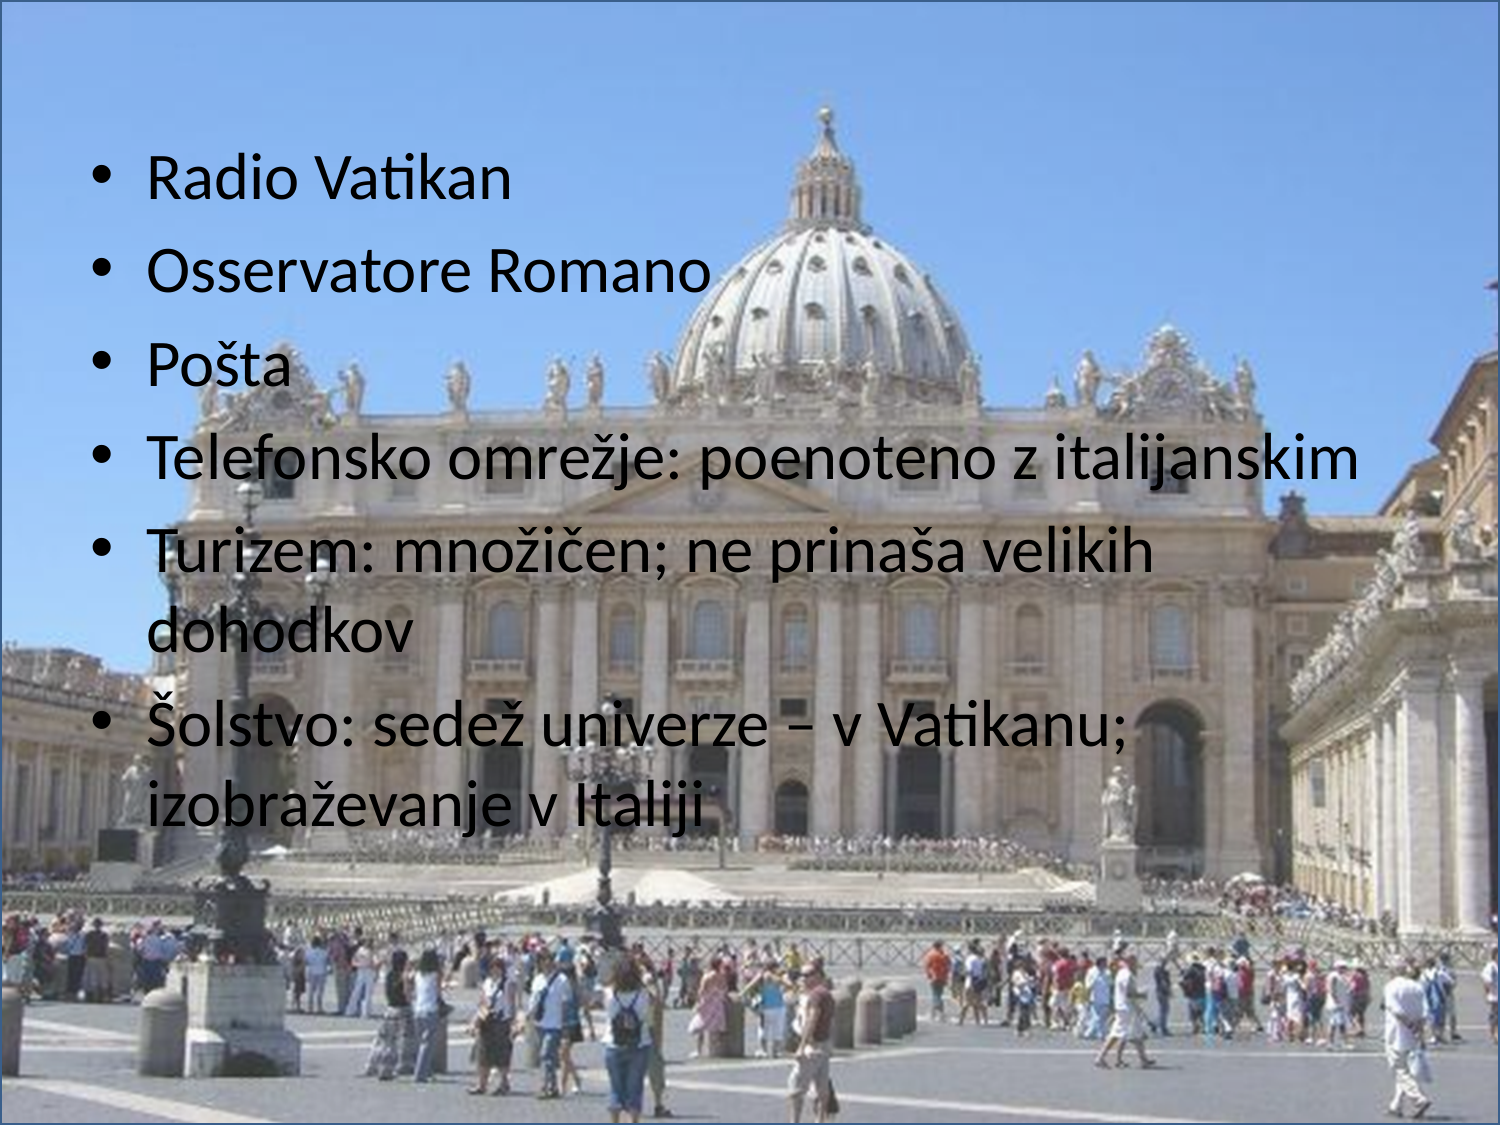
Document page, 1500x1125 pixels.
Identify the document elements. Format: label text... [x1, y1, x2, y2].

text_box [0, 0, 1500, 1125]
list Radio Vatikan Osservatore Romano Pošta Telefonsko omrežje: poenoteno z italijanskim Turizem: množičen; ne prinaša velikih dohodkov Šolstvo: sedež univerze – v Vatikanu; izobraževanje v Italiji [75, 125, 1425, 1005]
